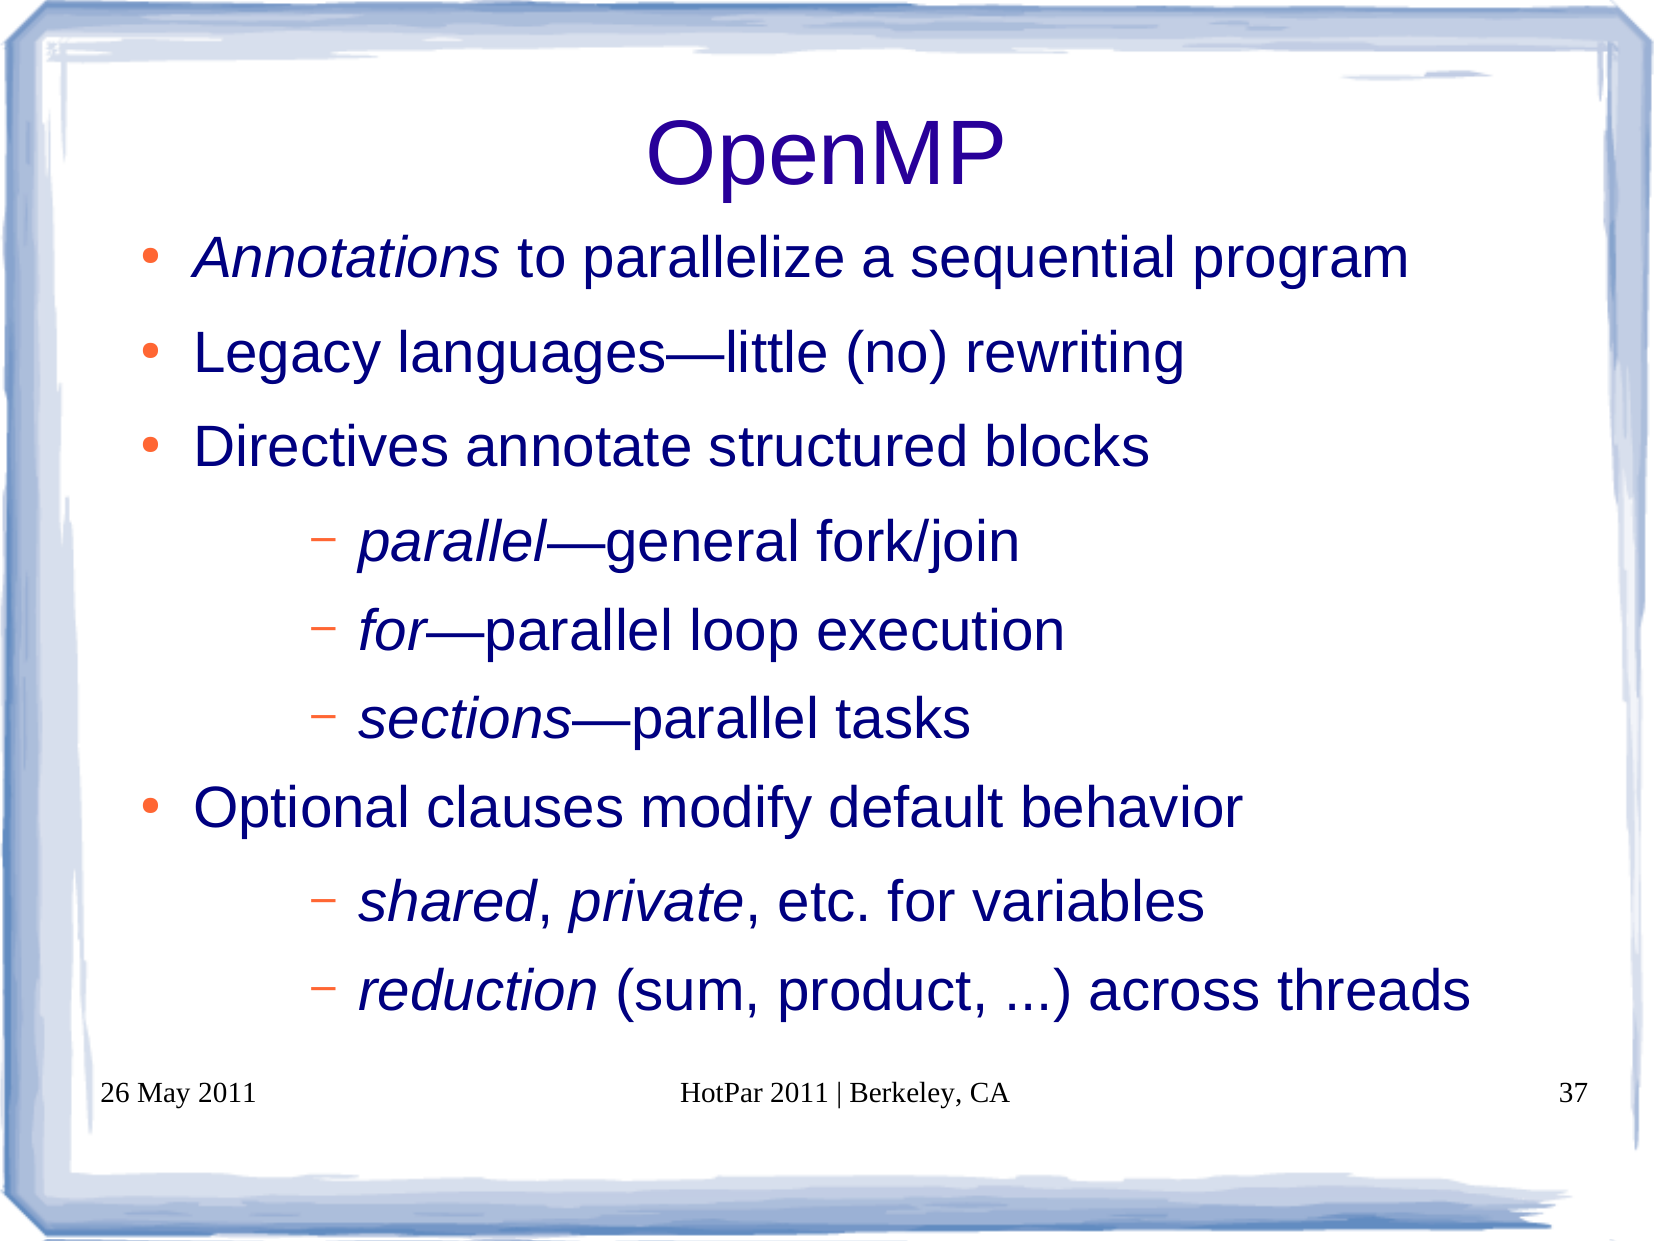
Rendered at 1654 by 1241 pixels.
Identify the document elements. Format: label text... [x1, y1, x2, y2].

picture [0, 0, 1654, 1241]
title OpenMP [82, 49, 1571, 257]
list Annotations to parallelize a sequential program Legacy languages—little (no) rewriting Directives annotate structured blocks parallel—general fork/join for—parallel loop execution sections—parallel tasks Optional clauses modify default behavior shared, private, etc. for variables reduction (sum, product, ...) across threads [122, 225, 1576, 1023]
